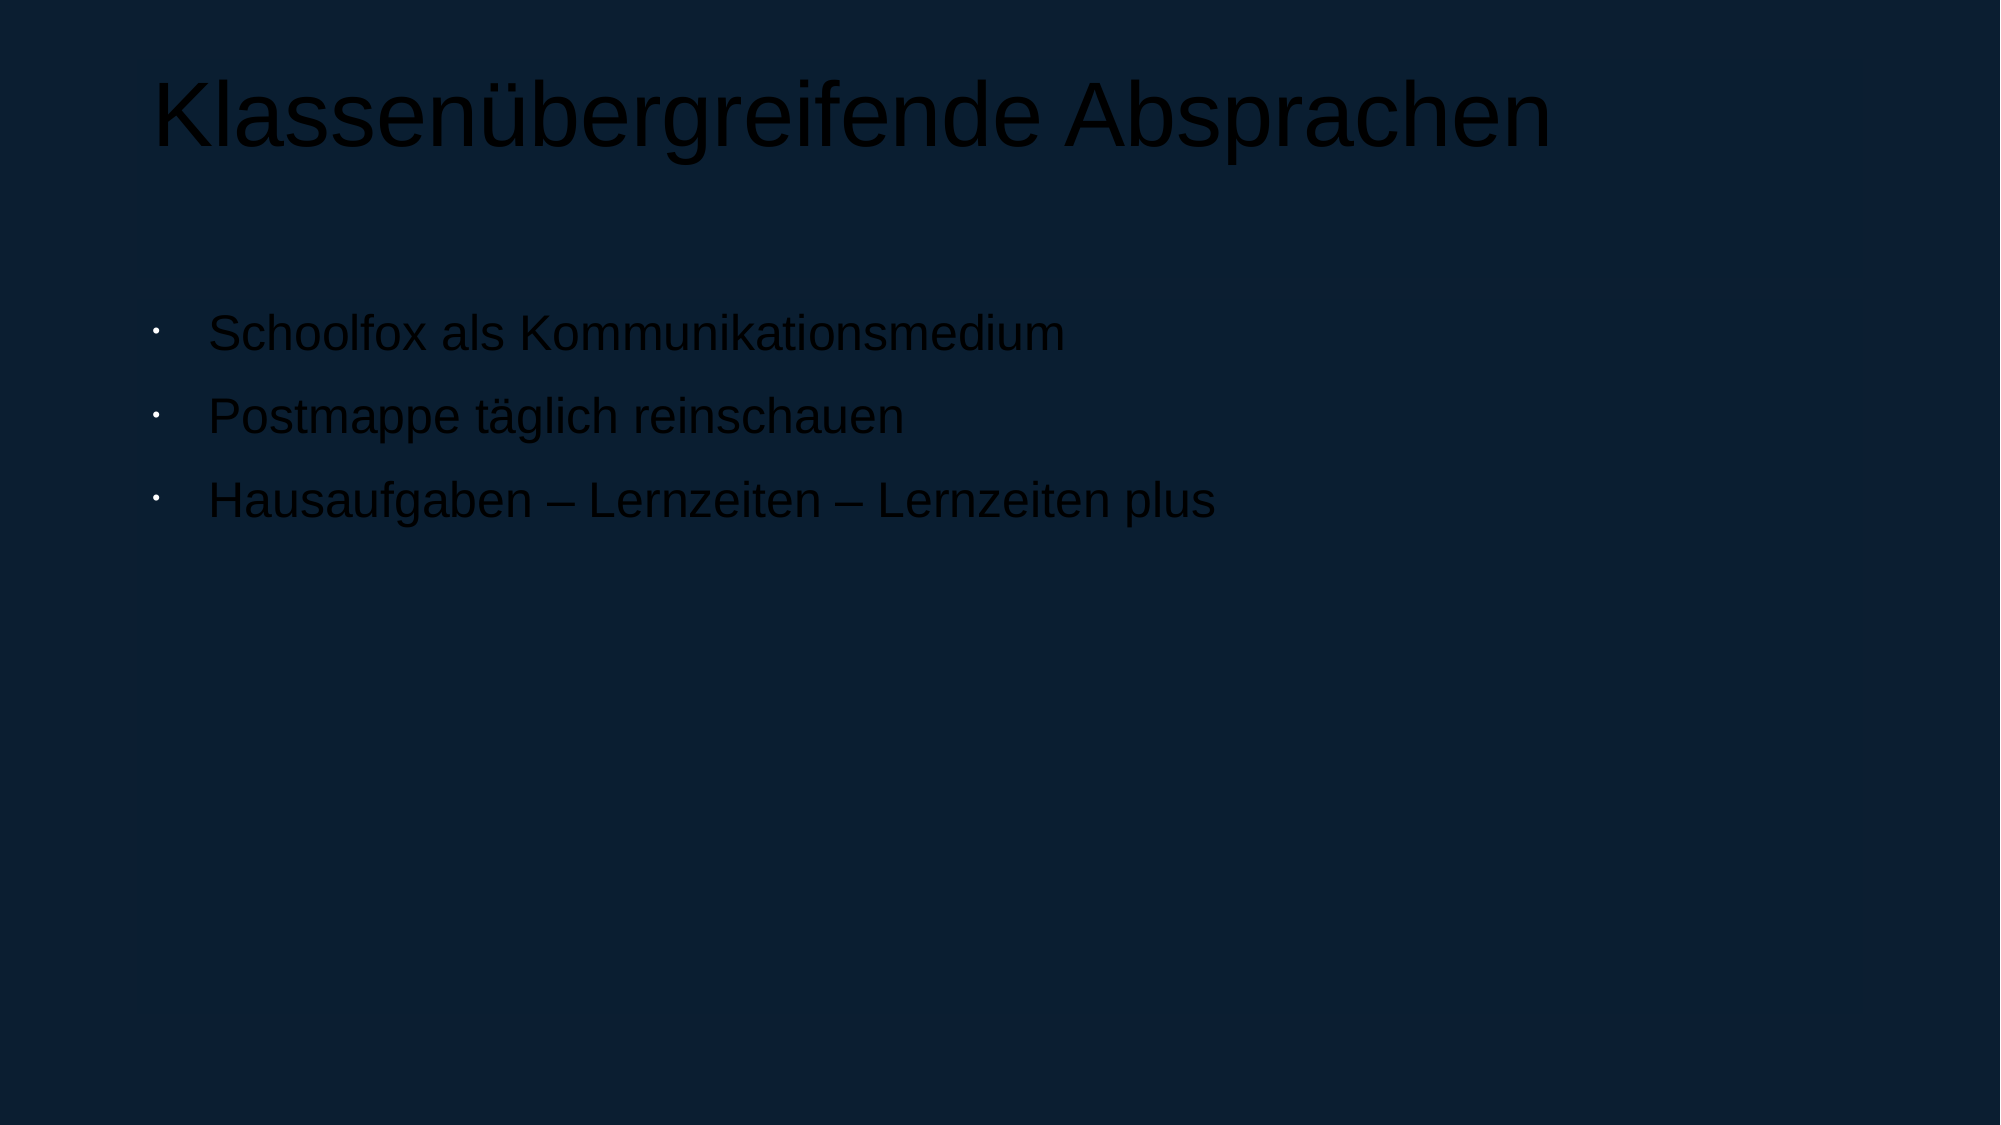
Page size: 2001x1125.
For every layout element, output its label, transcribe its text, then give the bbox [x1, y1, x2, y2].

list Schoolfox als Kommunikationsmedium Postmappe täglich reinschauen Hausaufgaben – Lernzeiten – Lernzeiten plus [137, 299, 1863, 1014]
title Klassenübergreifende Absprachen [137, 59, 1863, 278]
